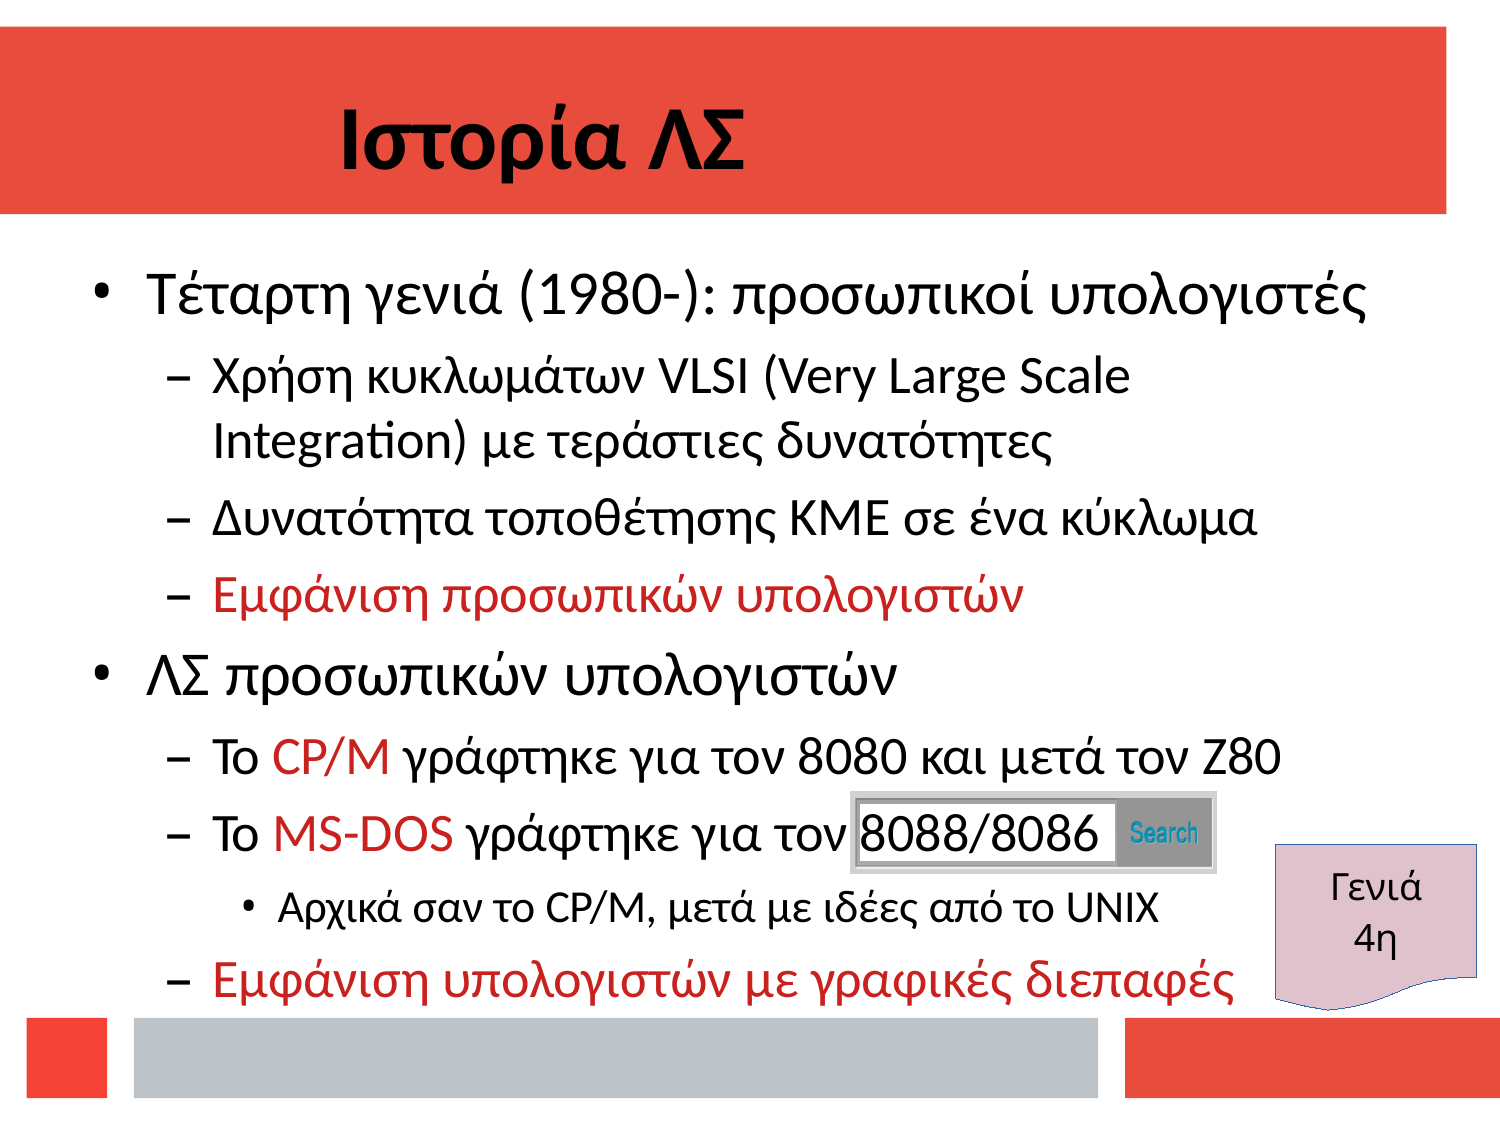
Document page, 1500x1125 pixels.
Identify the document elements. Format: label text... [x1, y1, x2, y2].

text_box Γενιά 4η [1275, 844, 1477, 1011]
title Ιστορία ΛΣ [336, 75, 1164, 236]
text_box Τέταρτη γενιά (1980-): προσωπικοί υπολογιστές Χρήση κυκλωμάτων VLSI (Very Large Scale Integration) με τεράστιες δυνατότητες Δυνατότητα τοποθέτησης ΚΜΕ σε ένα κύκλωμα Εμφάνιση προσωπικών υπολογιστών ΛΣ προσωπικών υπολογιστών Το CP/M γράφτηκε για τον 8080 και μετά τον Z80 Το MS-DOS γράφτηκε για τον 8088/8086 Αρχικά σαν το CP/M, μετά με ιδέες από το UNIX Εμφάνιση υπολογιστών με γραφικές διεπαφές [87, 236, 1375, 1009]
picture [850, 791, 1217, 875]
